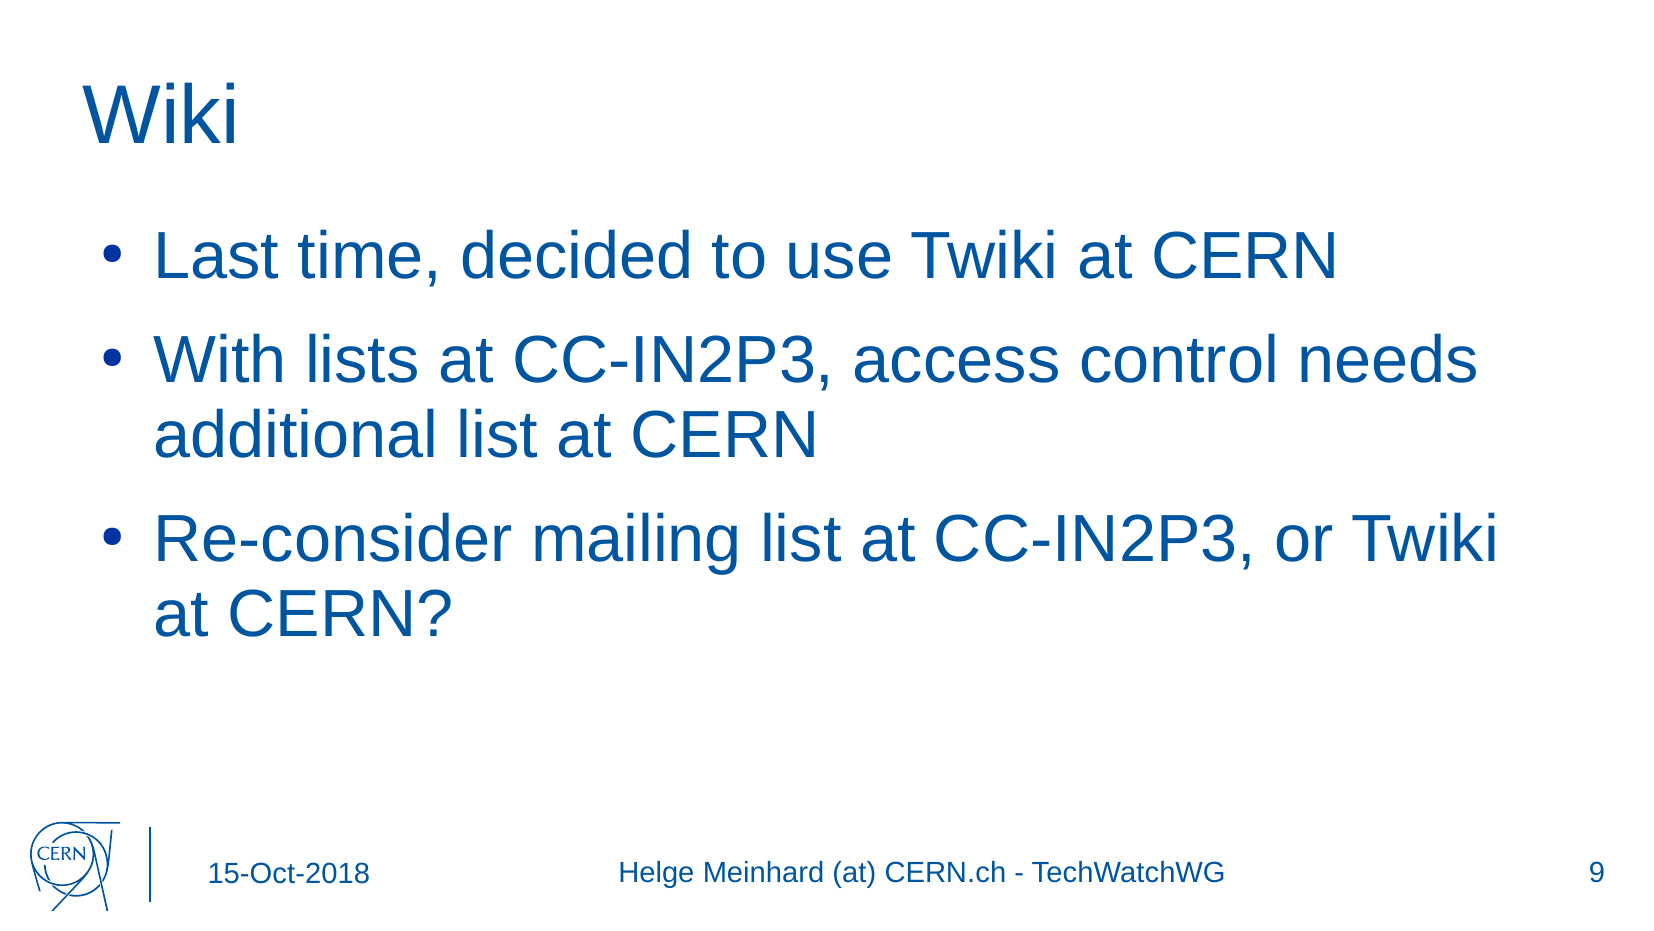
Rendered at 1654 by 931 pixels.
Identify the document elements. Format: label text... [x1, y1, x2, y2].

list Last time, decided to use Twiki at CERN With lists at CC-IN2P3, access control needs additional list at CERN Re-consider mailing list at CC-IN2P3, or Twiki at CERN? [82, 217, 1571, 757]
title Wiki [82, 37, 1571, 193]
